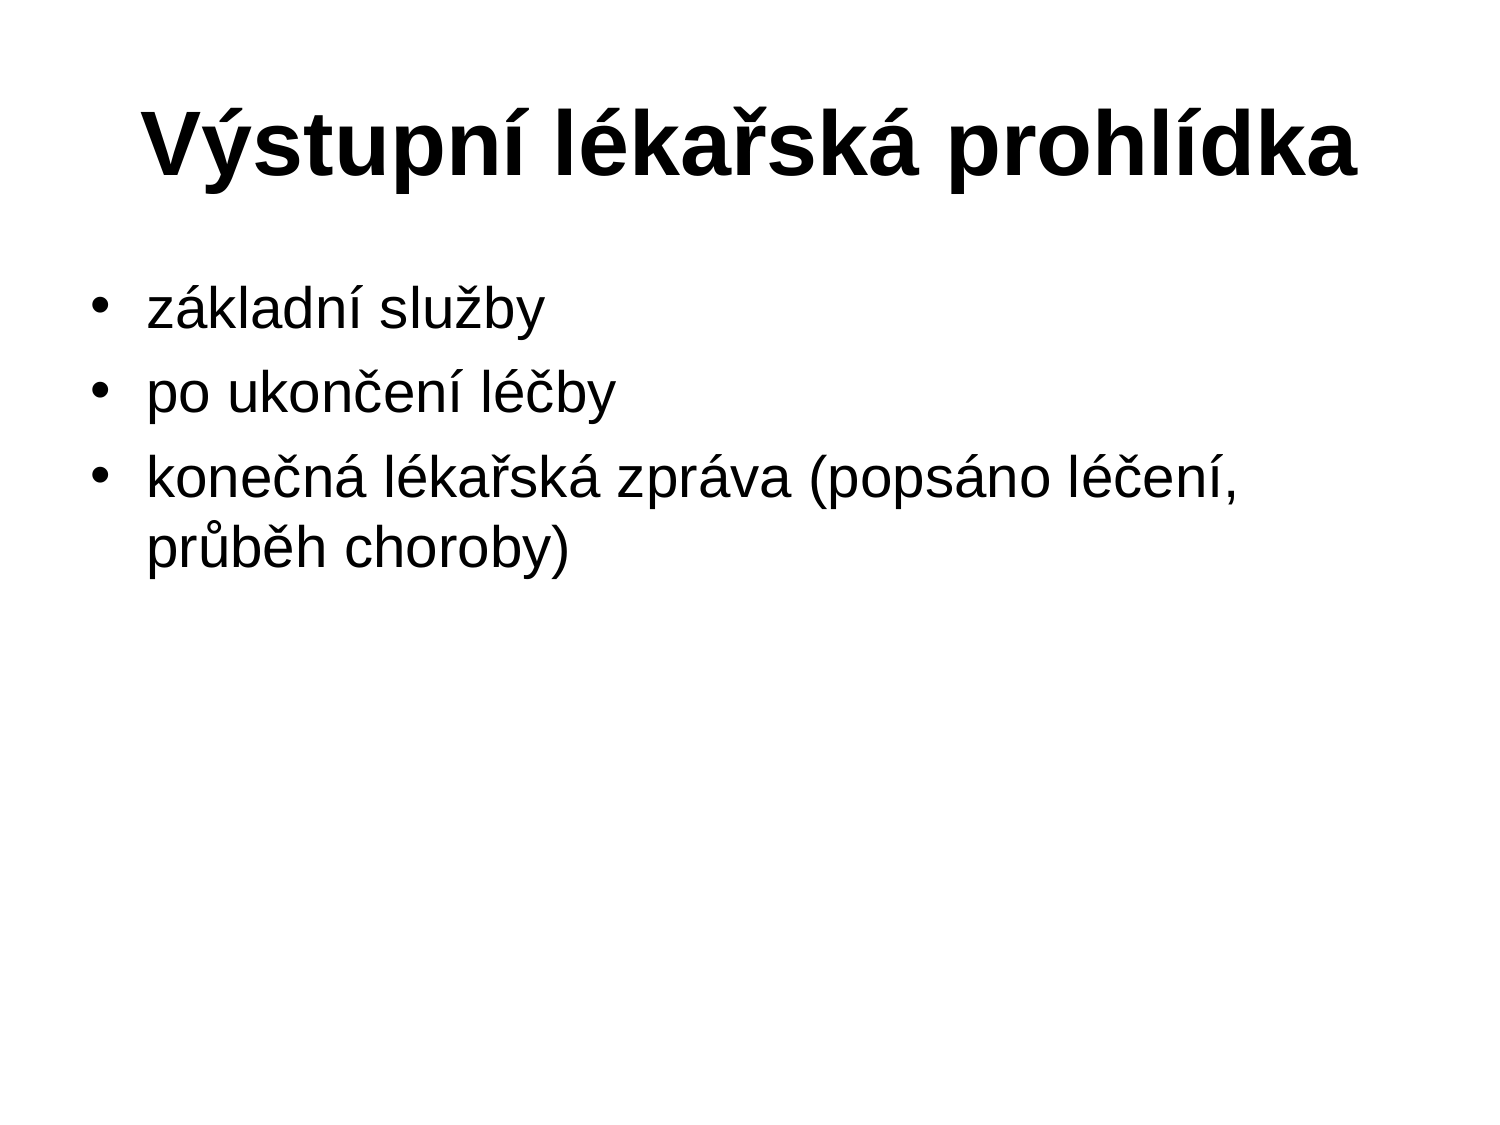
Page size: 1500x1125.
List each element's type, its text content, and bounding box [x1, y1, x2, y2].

title Výstupní lékařská prohlídka [75, 45, 1426, 233]
list základní služby po ukončení léčby konečná lékařská zpráva (popsáno léčení, průběh choroby) [75, 262, 1426, 1006]
